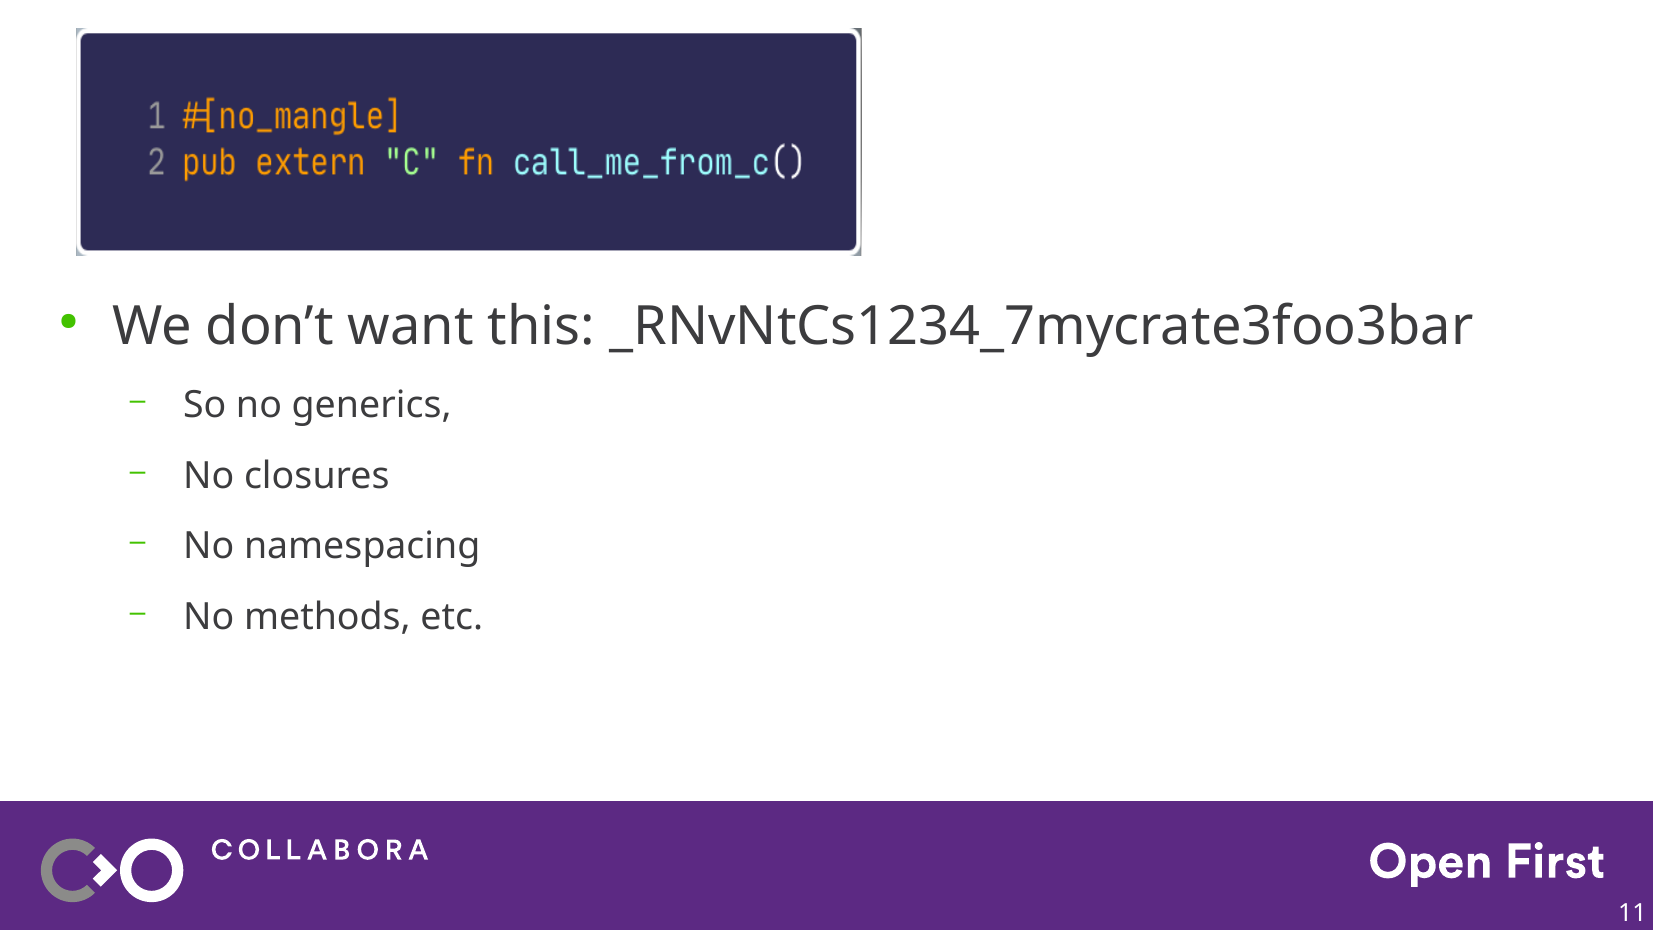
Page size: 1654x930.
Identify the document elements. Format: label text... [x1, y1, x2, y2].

picture [75, 28, 862, 256]
list We don’t want this: _RNvNtCs1234_7mycrate3foo3bar So no generics, No closures No namespacing No methods, etc. [41, 160, 1613, 804]
